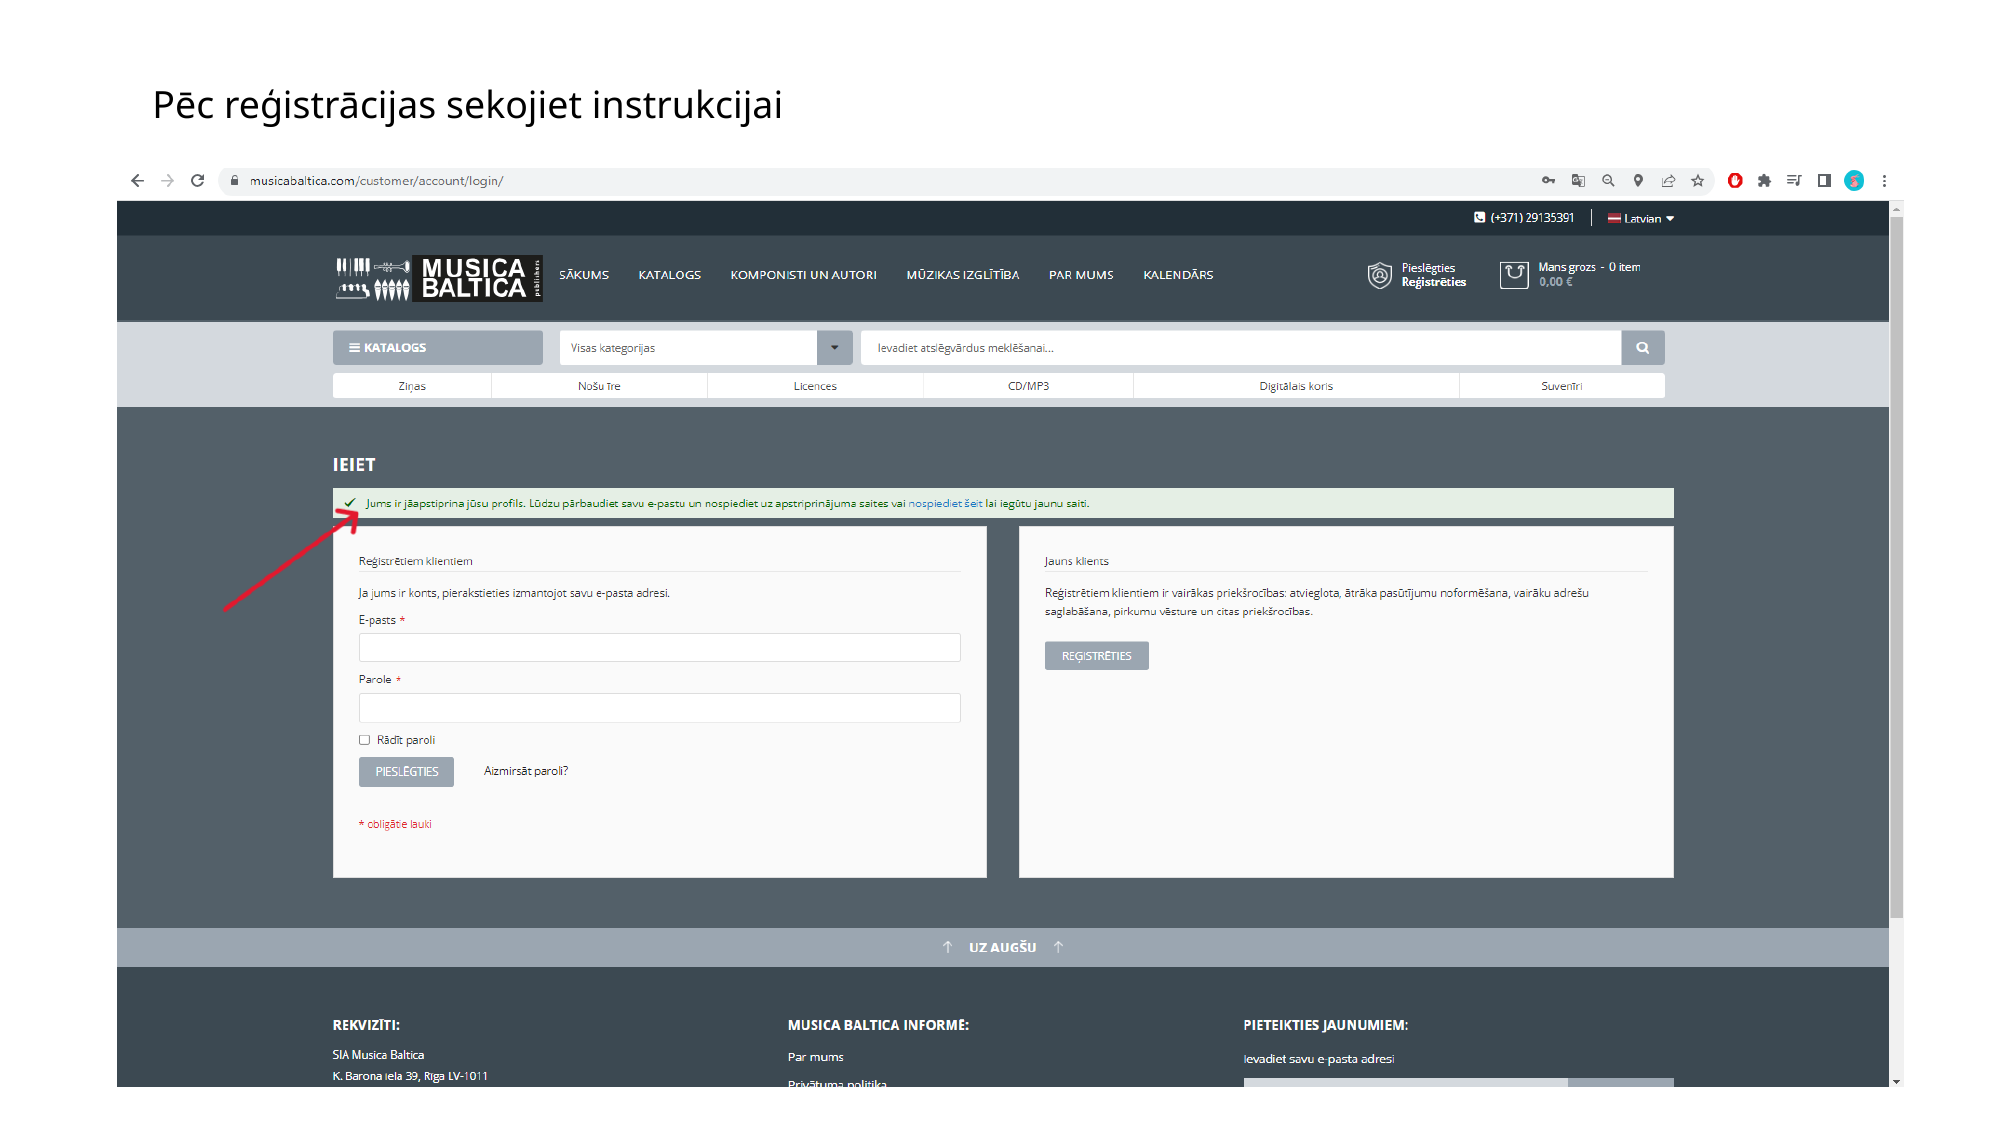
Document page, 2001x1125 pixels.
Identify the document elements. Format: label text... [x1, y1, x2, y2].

title Pēc reģistrācijas sekojiet instrukcijai [137, 59, 1863, 153]
picture [117, 168, 1904, 1087]
